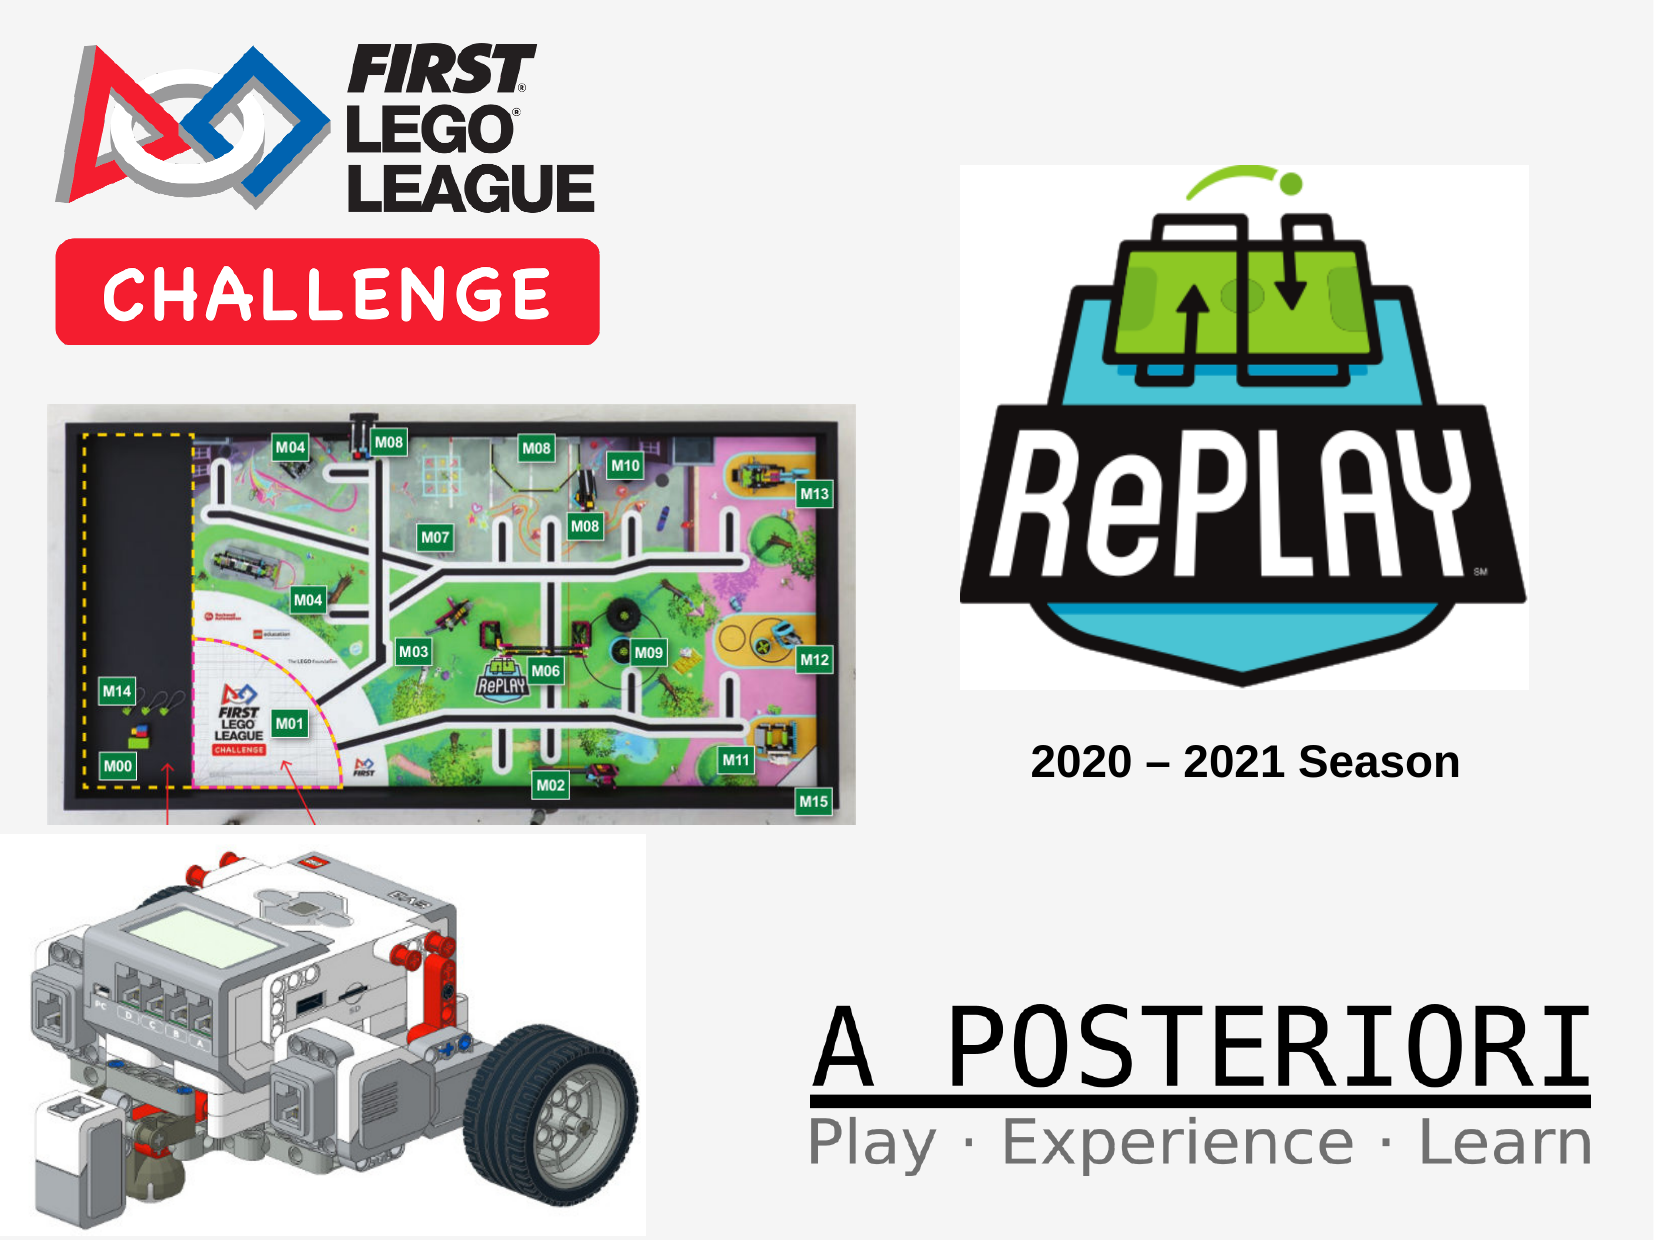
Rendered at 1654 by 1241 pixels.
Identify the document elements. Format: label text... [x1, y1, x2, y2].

picture [0, 834, 646, 1236]
text_box 2020 – 2021 Season [1015, 728, 1477, 796]
picture [55, 43, 601, 345]
picture [960, 165, 1529, 691]
picture [810, 1004, 1591, 1176]
picture [47, 404, 856, 826]
